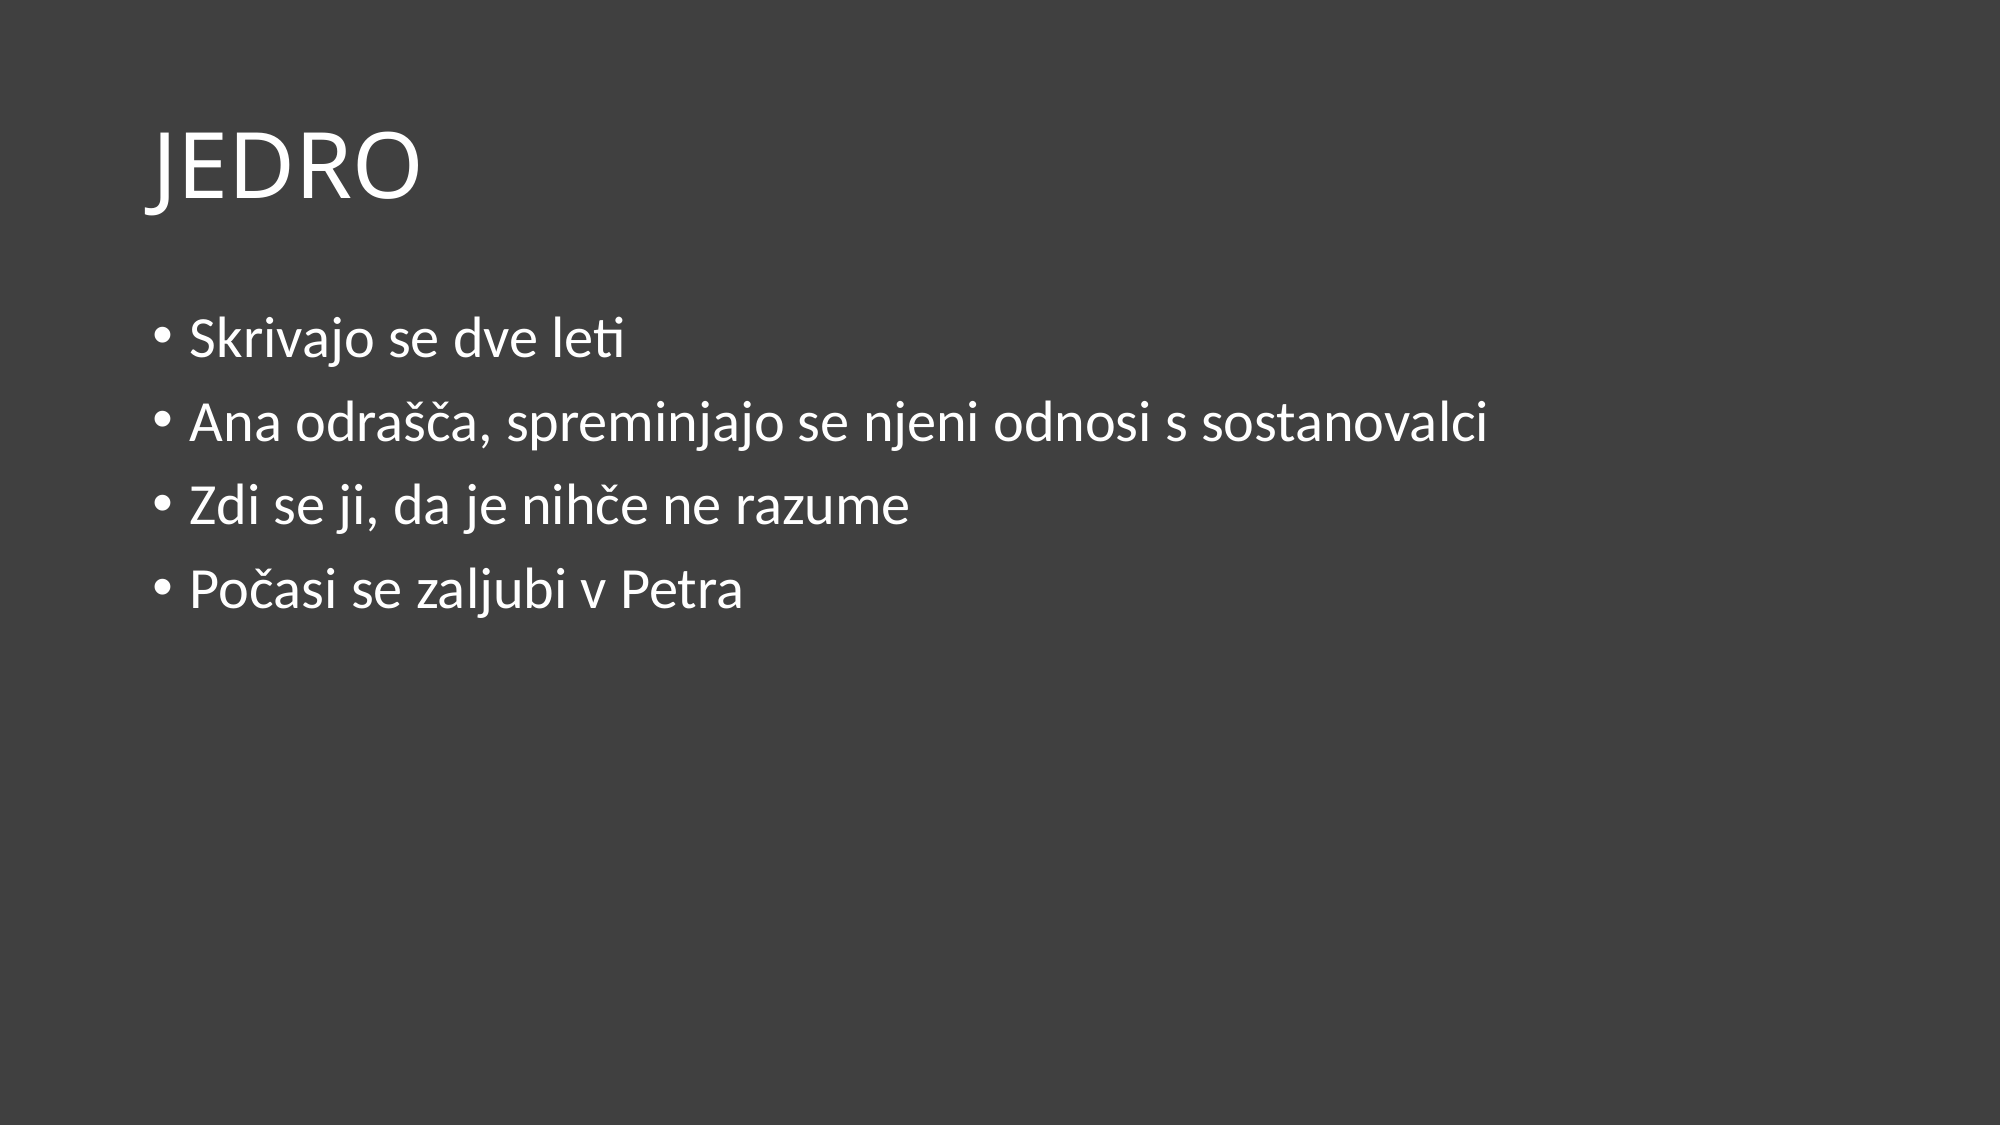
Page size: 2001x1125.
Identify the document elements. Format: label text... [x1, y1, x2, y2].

list Skrivajo se dve leti Ana odrašča, spreminjajo se njeni odnosi s sostanovalci Zdi se ji, da je nihče ne razume Počasi se zaljubi v Petra [137, 299, 1863, 1014]
title JEDRO [137, 59, 1863, 278]
